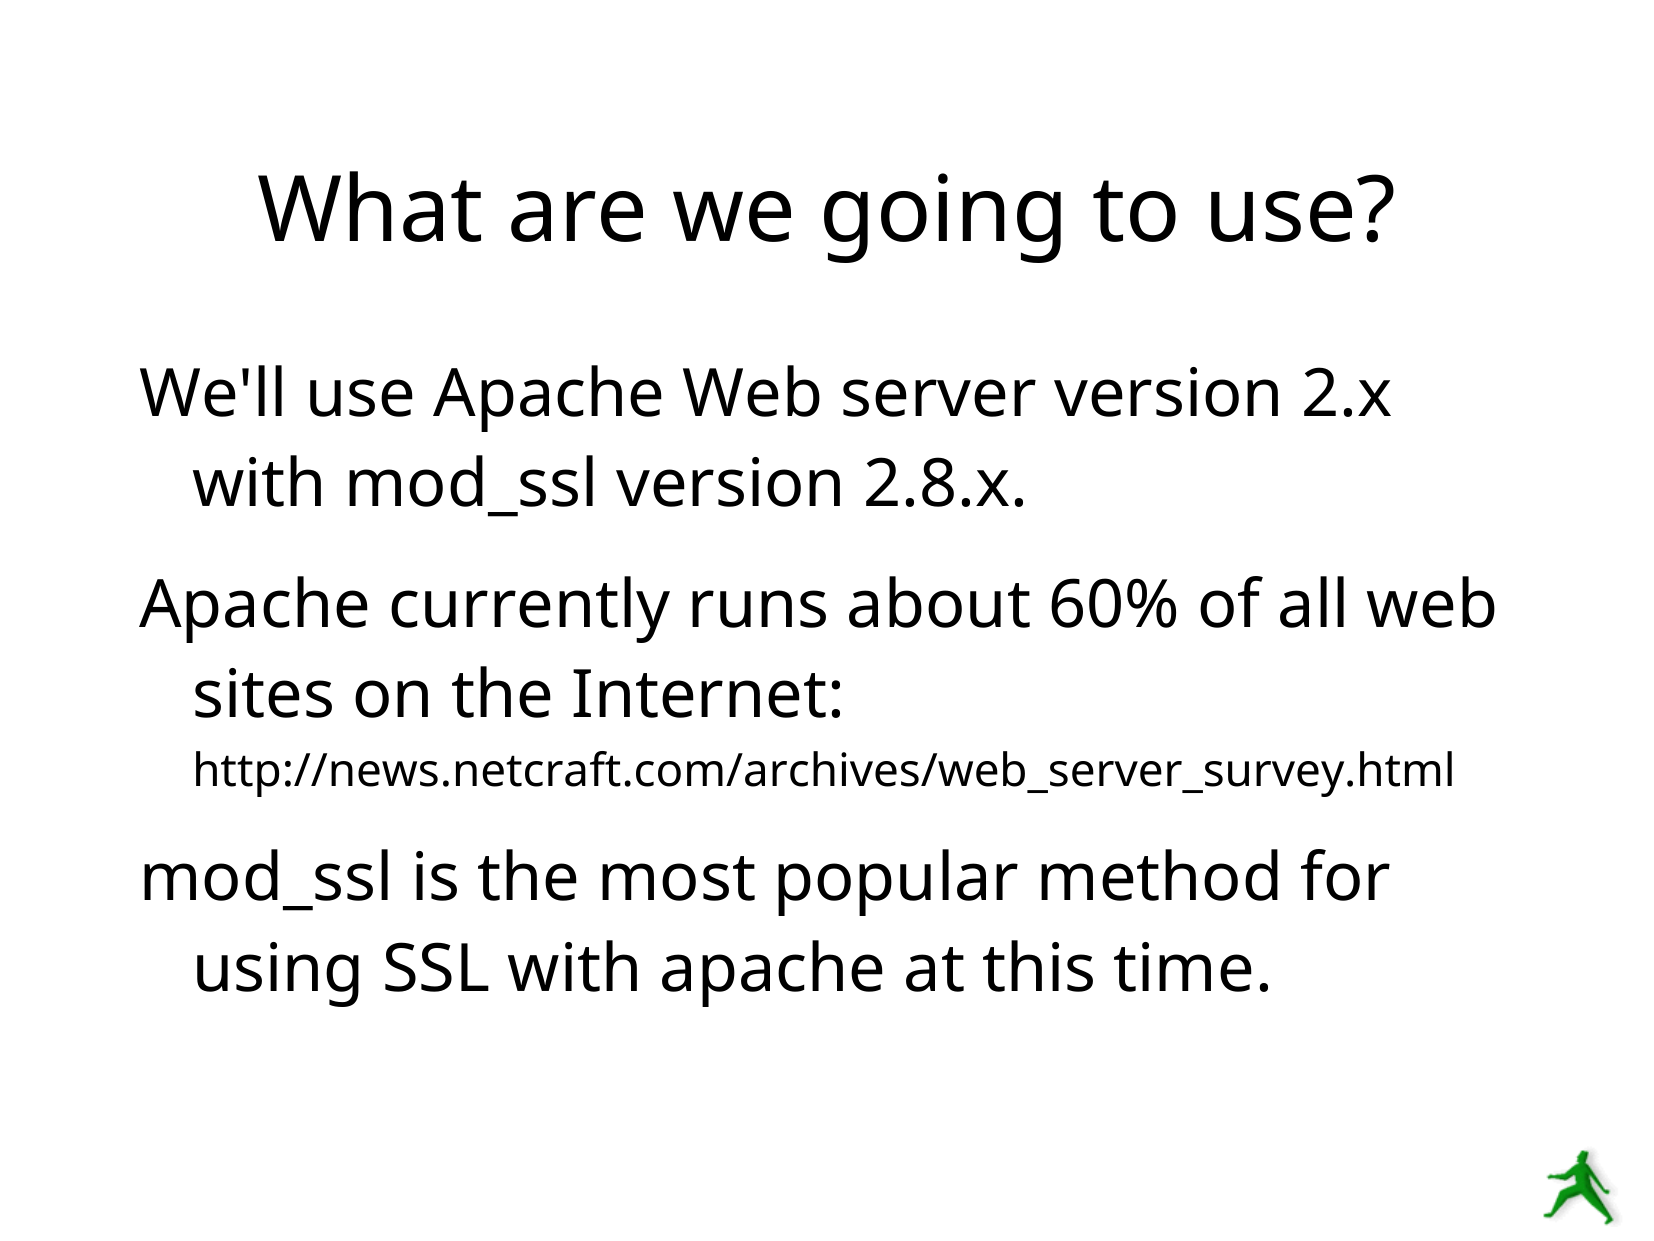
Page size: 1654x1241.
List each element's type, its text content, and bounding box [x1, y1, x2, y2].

picture [1541, 1135, 1634, 1227]
title What are we going to use? [121, 102, 1534, 311]
list We'll use Apache Web server version 2.x with mod_ssl version 2.8.x. Apache currently runs about 60% of all web sites on the Internet: http://news.netcraft.com/archives/web_server_survey.html mod_ssl is the most popular method for using SSL with apache at this time. [121, 344, 1534, 1127]
